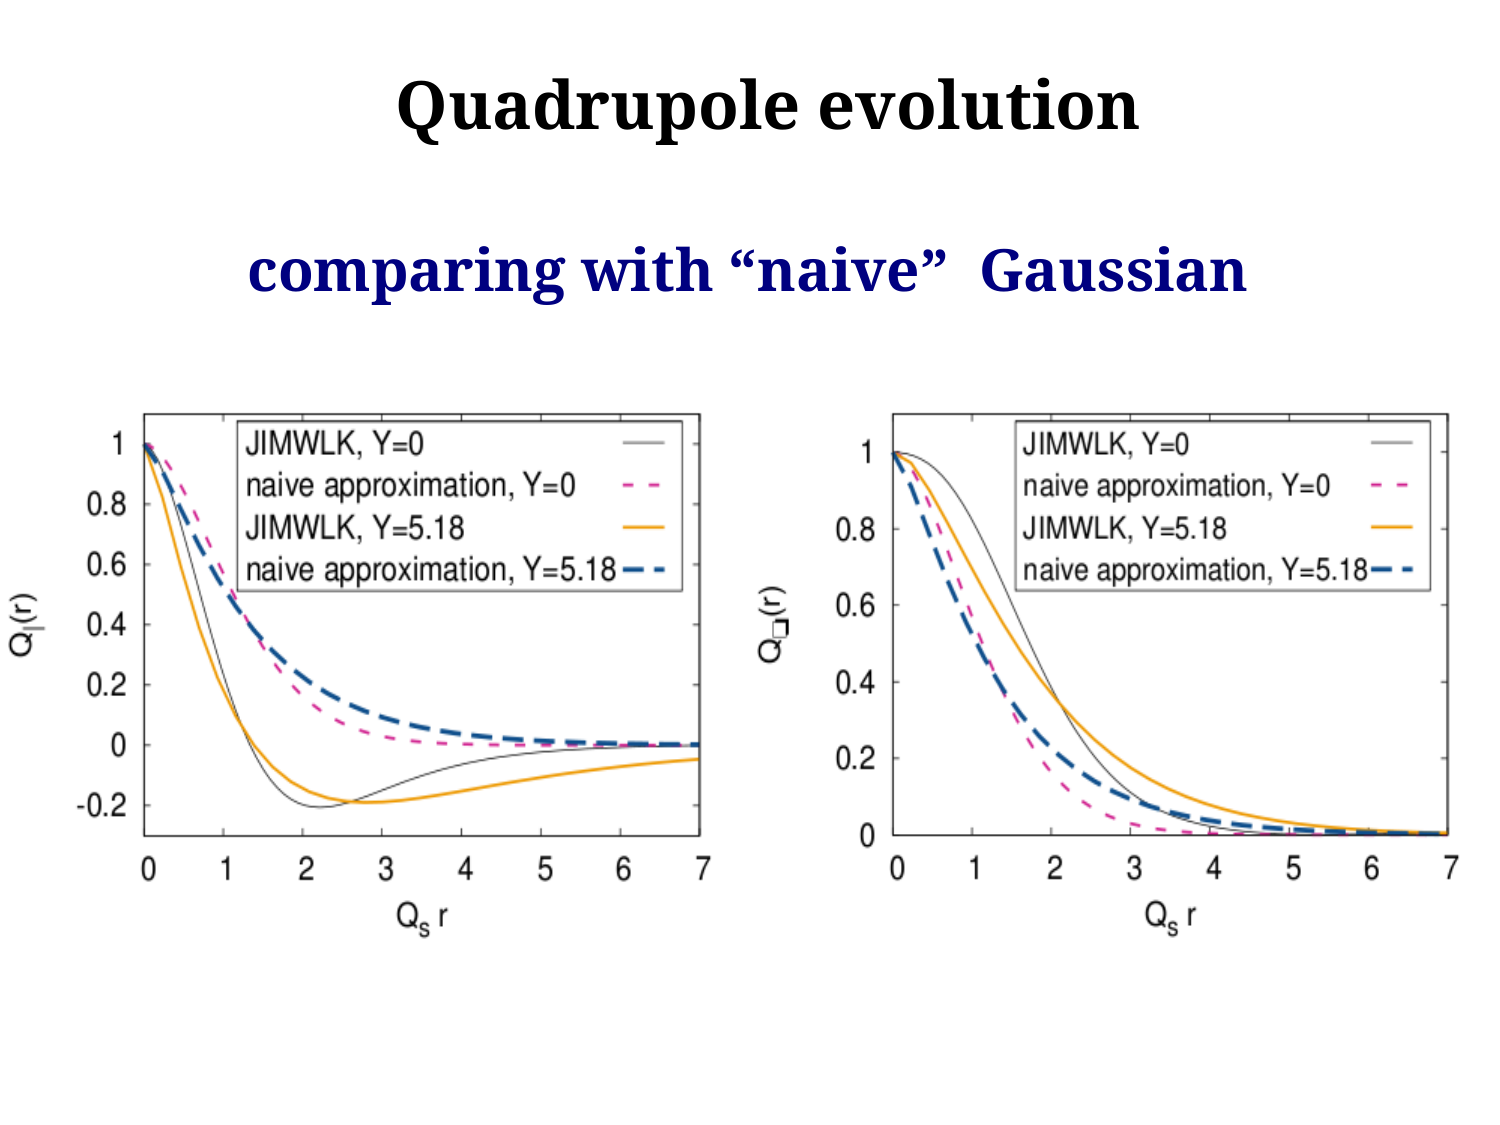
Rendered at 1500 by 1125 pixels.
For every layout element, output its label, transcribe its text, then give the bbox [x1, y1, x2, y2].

text_box comparing with “naive” Gaussian [35, 213, 1461, 324]
picture [1, 374, 1499, 976]
text_box Quadrupole evolution [112, 55, 1426, 150]
